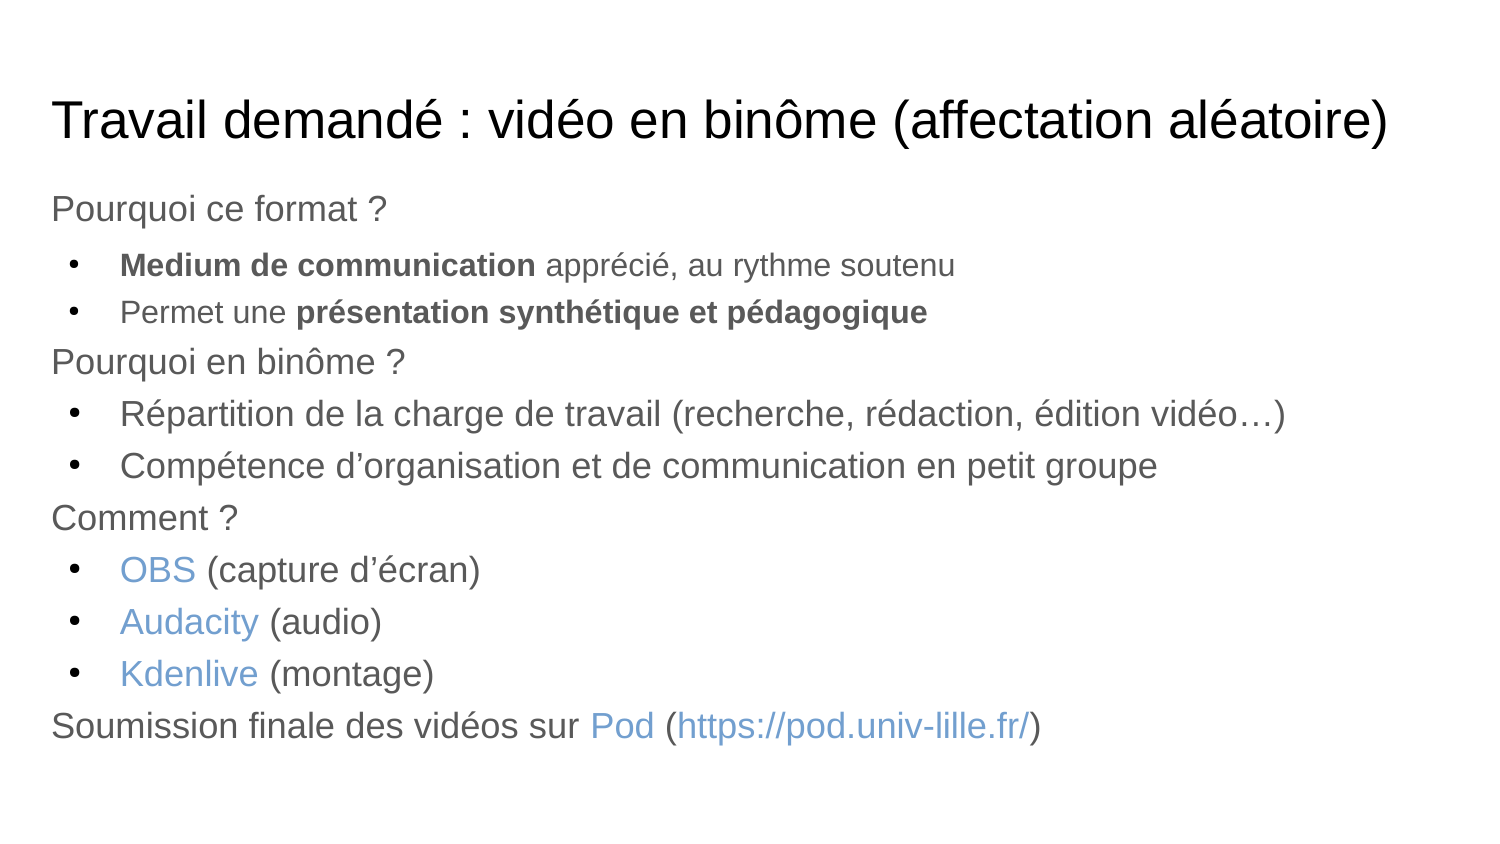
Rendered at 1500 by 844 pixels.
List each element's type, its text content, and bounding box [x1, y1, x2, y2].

title Travail demandé : vidéo en binôme (affectation aléatoire) [51, 72, 1449, 167]
list Pourquoi ce format ? Medium de communication apprécié, au rythme soutenu Permet une présentation synthétique et pédagogique Pourquoi en binôme ? Répartition de la charge de travail (recherche, rédaction, édition vidéo…) Compétence d’organisation et de communication en petit groupe Comment ? OBS (capture d’écran) Audacity (audio) Kdenlive (montage) Soumission finale des vidéos sur Pod (https://pod.univ-lille.fr/) [51, 189, 1449, 750]
